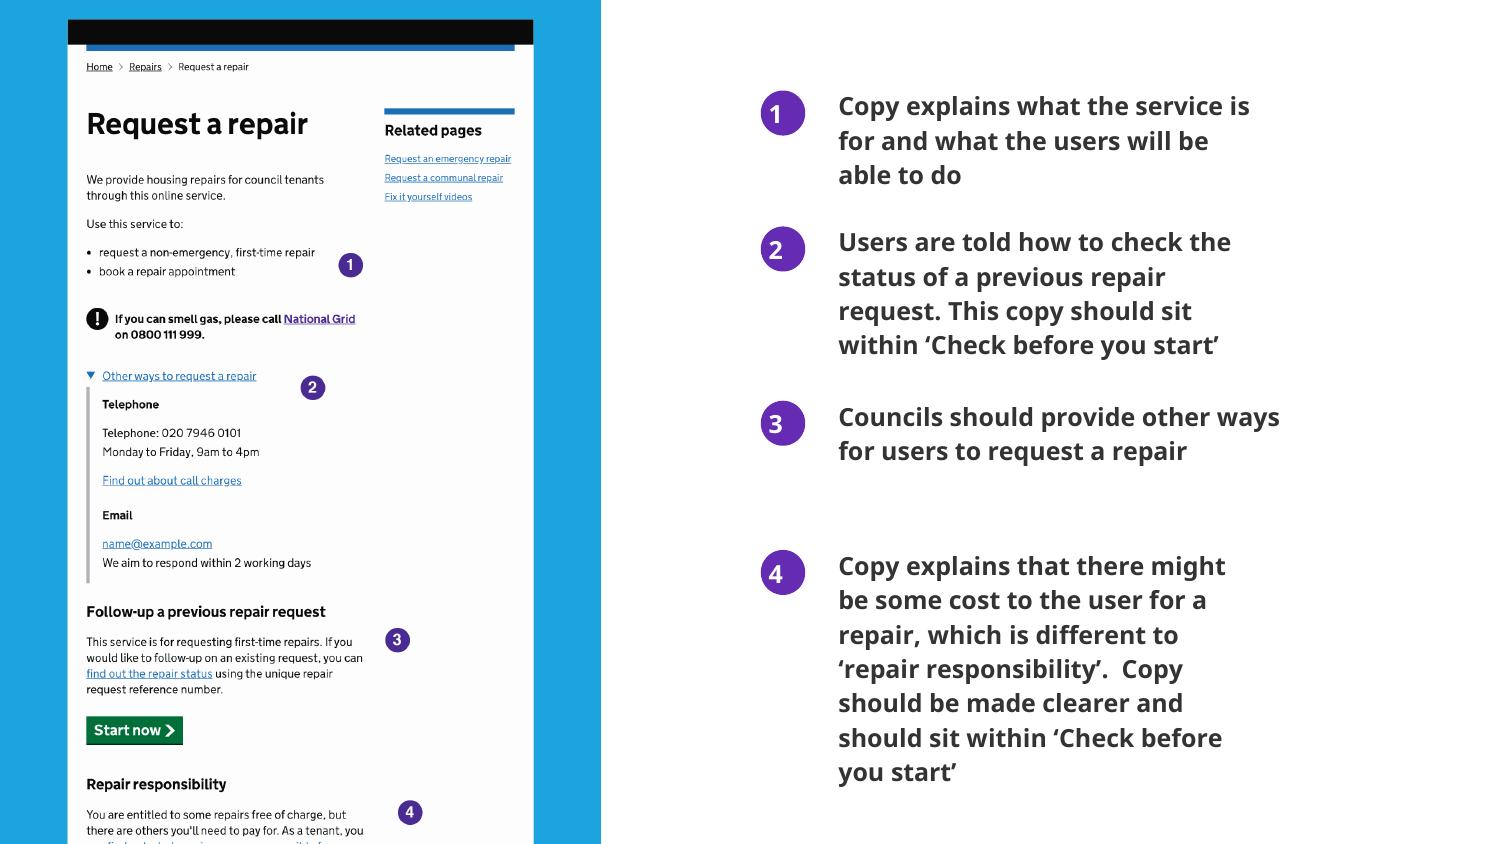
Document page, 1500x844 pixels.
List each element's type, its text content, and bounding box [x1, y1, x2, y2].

text_box Users are told how to check the status of a previous repair request. This copy should sit within ‘Check before you start’ [823, 207, 1291, 326]
text_box [760, 400, 806, 446]
text_box 1 [760, 83, 784, 116]
text_box [0, 0, 601, 844]
text_box Copy explains what the service is for and what the users will be able to do [823, 71, 1279, 191]
text_box Copy explains that there might be some cost to the user for a repair, which is different to ‘repair responsibility’. Copy should be made clearer and should sit within ‘Check before you start’ [823, 530, 1270, 650]
text_box 4 [760, 543, 784, 575]
text_box 3 [760, 394, 784, 426]
text_box [760, 549, 806, 595]
text_box [760, 90, 806, 136]
text_box [761, 226, 806, 272]
text_box 2 [760, 219, 784, 252]
picture [67, 19, 534, 844]
text_box Councils should provide other ways for users to request a repair [823, 381, 1327, 501]
